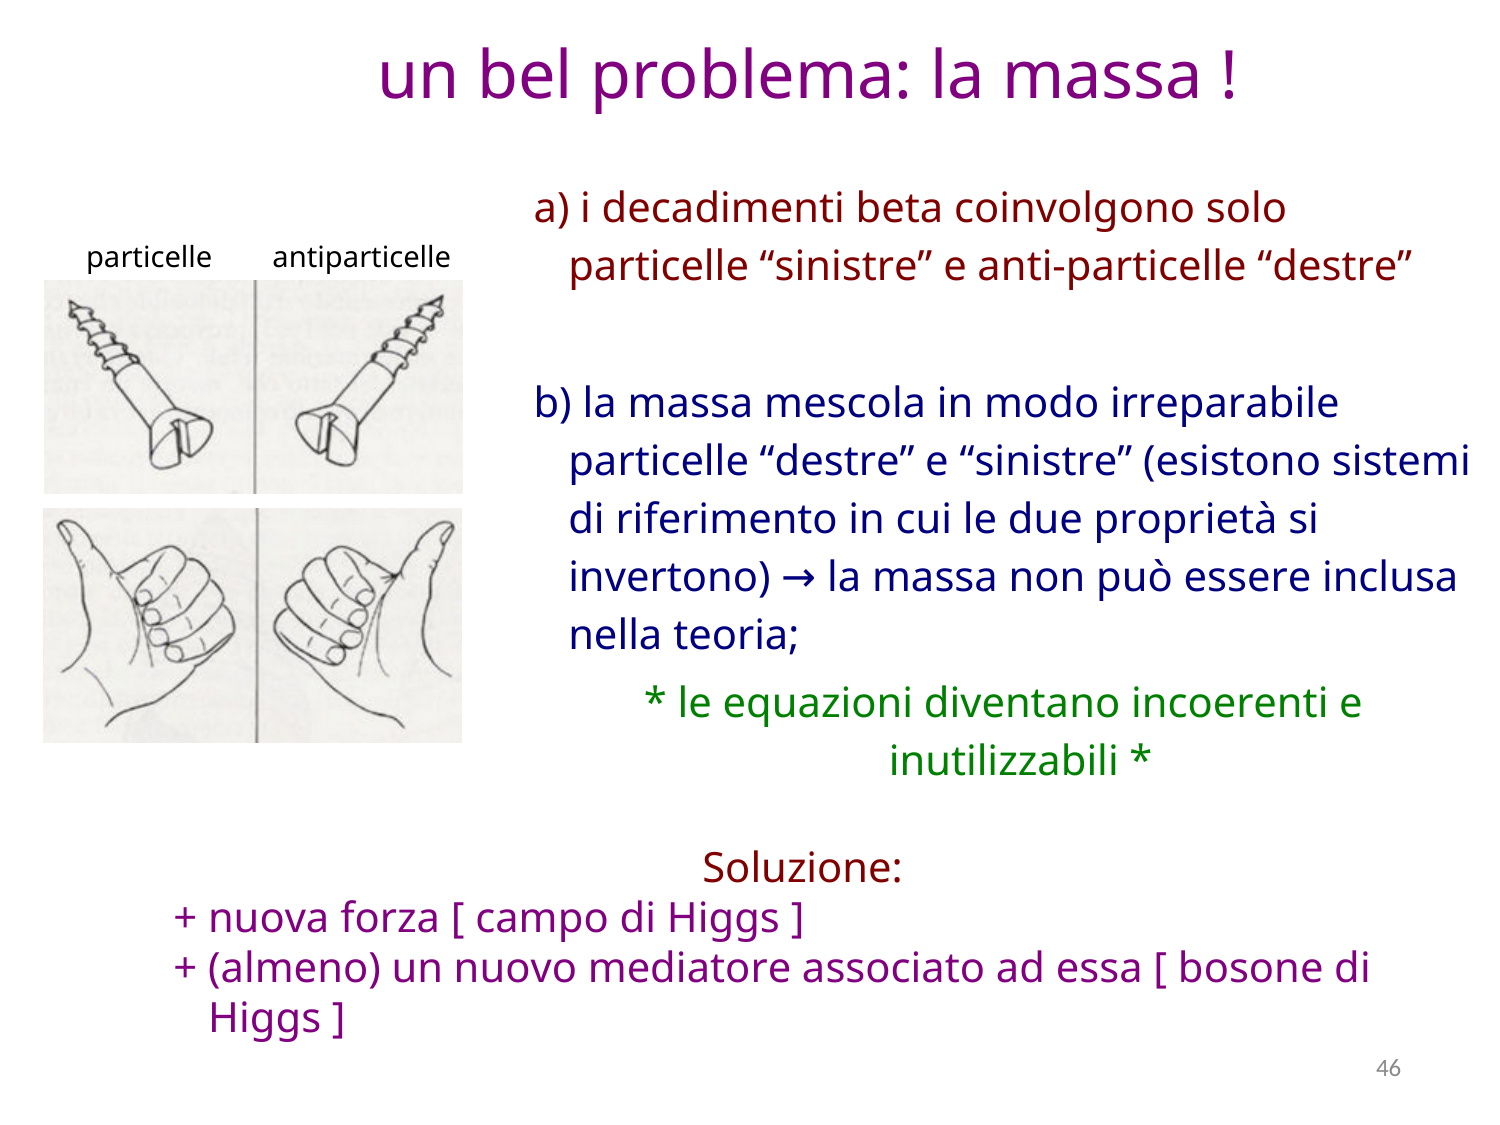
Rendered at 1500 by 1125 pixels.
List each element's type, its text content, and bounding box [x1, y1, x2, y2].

text_box un bel problema: la massa ! [6, 1, 1459, 130]
text_box Soluzione: + nuova forza [ campo di Higgs ] + (almeno) un nuovo mediatore associato ad essa [ bosone di Higgs ] [5, 832, 1447, 1093]
text_box a) i decadimenti beta coinvolgono solo particelle “sinistre” e anti-particelle “destre” b) la massa mescola in modo irreparabile particelle “destre” e “sinistre” (esistono sistemi di riferimento in cui le due proprietà si invertono) → la massa non può essere inclusa nella teoria; * le equazioni diventano incoerenti e inutilizzabili * [366, 165, 1489, 845]
text_box particelle antiparticelle [47, 230, 491, 290]
picture [44, 280, 366, 494]
picture [43, 508, 366, 743]
